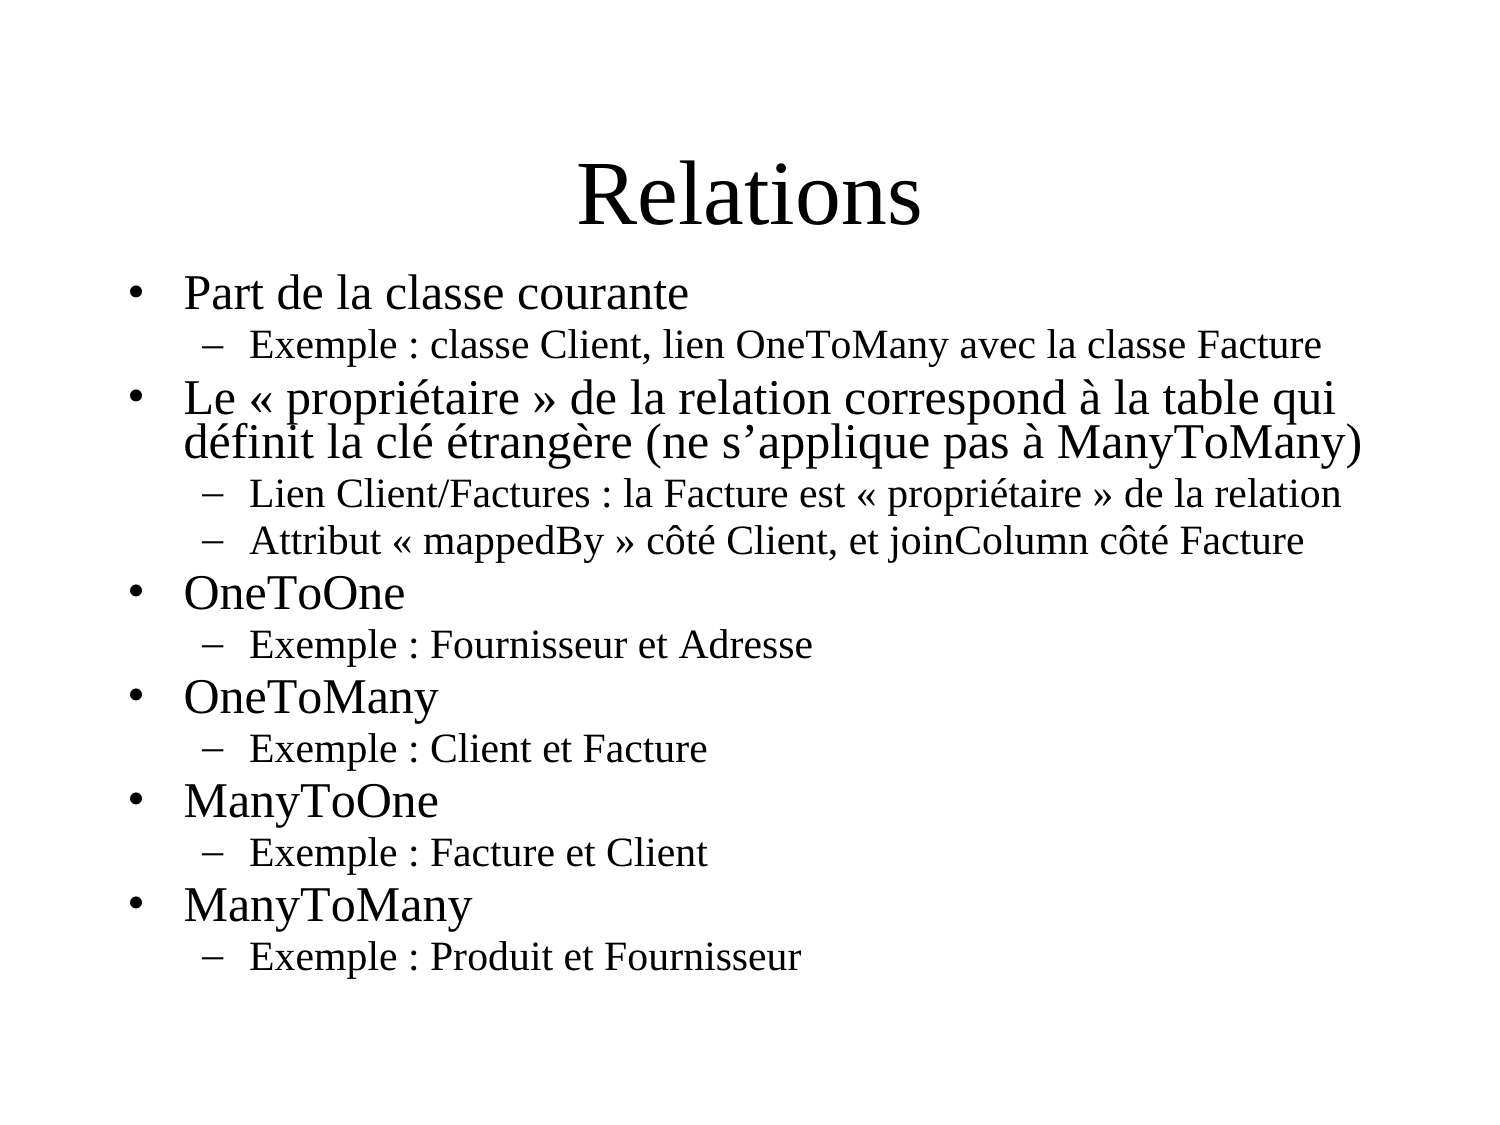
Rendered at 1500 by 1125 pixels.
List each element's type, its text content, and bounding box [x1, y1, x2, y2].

list Part de la classe courante Exemple : classe Client, lien OneToMany avec la classe Facture Le « propriétaire » de la relation correspond à la table qui définit la clé étrangère (ne s’applique pas à ManyToMany) Lien Client/Factures : la Facture est « propriétaire » de la relation Attribut « mappedBy » côté Client, et joinColumn côté Facture OneToOne Exemple : Fournisseur et Adresse OneToMany Exemple : Client et Facture ManyToOne Exemple : Facture et Client ManyToMany Exemple : Produit et Fournisseur [112, 267, 1424, 1083]
title Relations [112, 99, 1388, 267]
